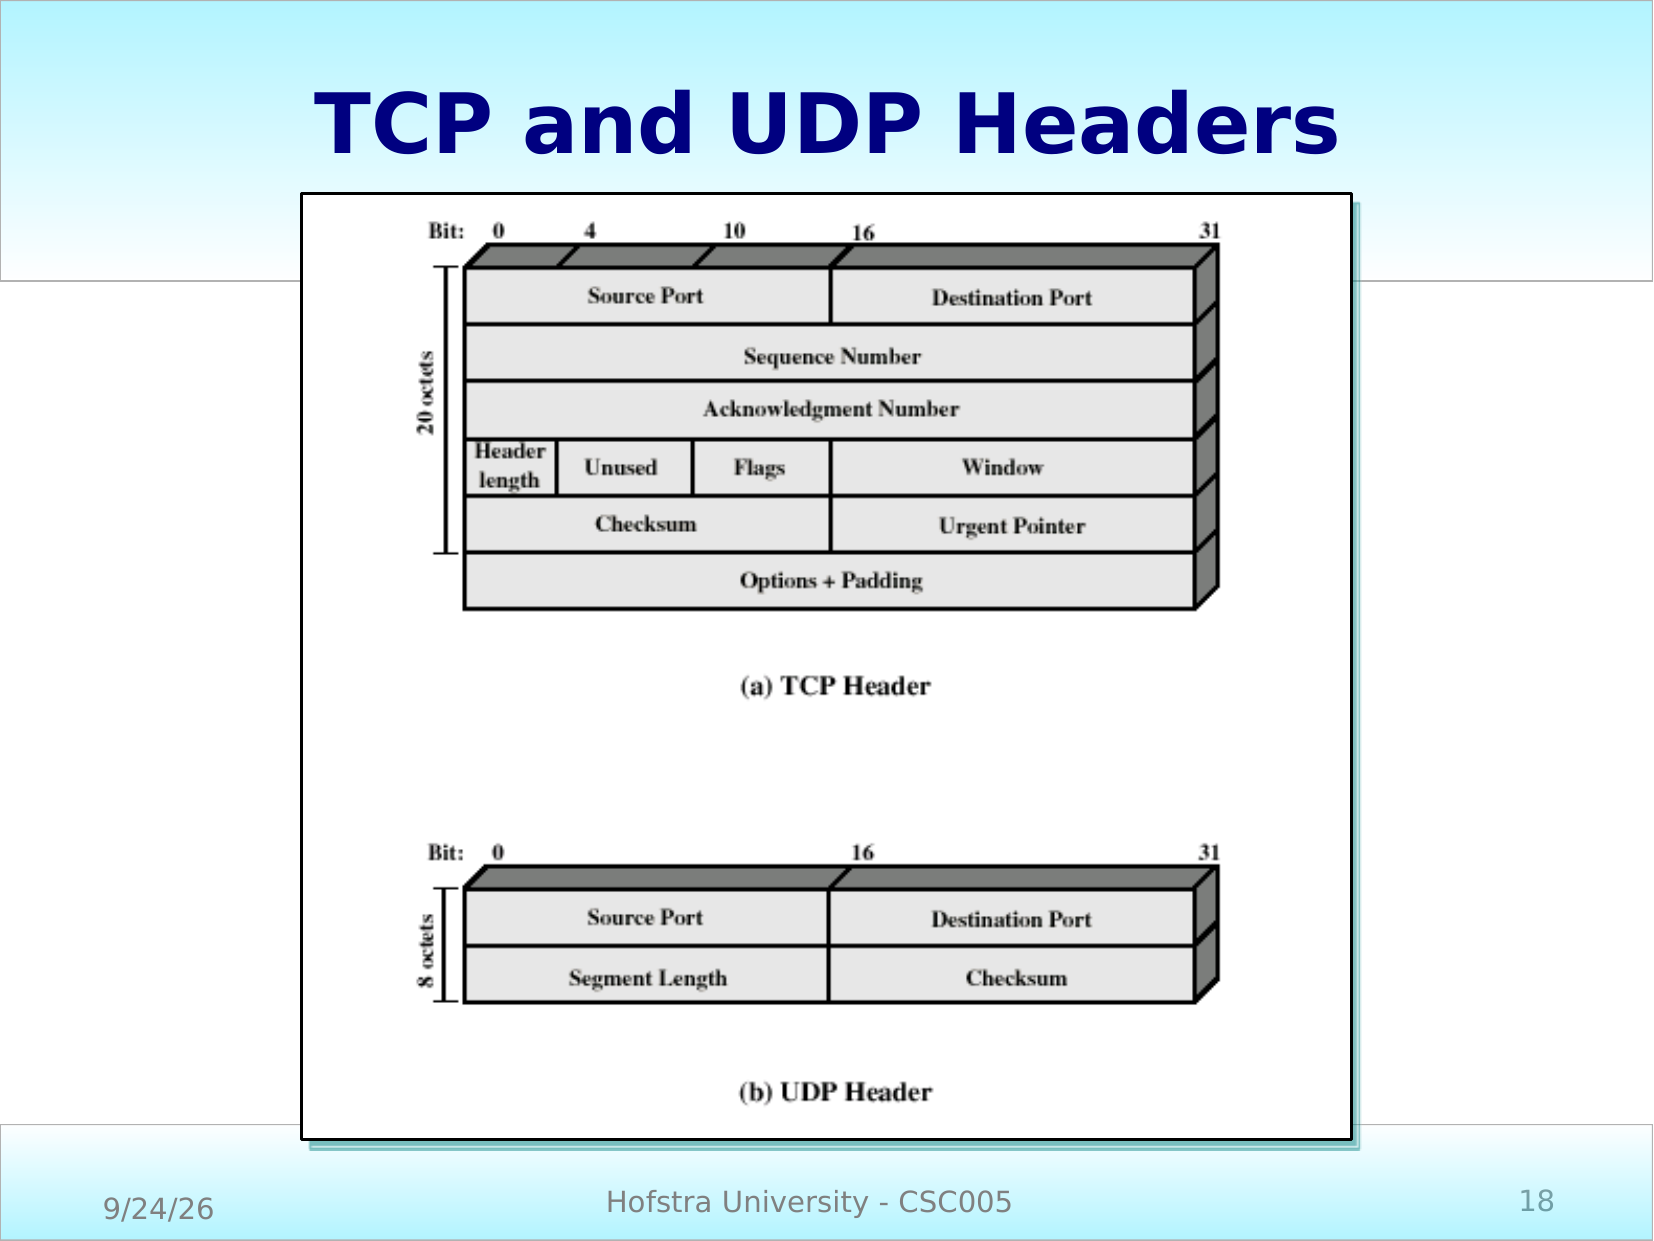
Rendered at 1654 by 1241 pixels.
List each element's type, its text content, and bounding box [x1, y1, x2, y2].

picture [302, 195, 1350, 1139]
title TCP and UDP Headers [123, 42, 1533, 181]
